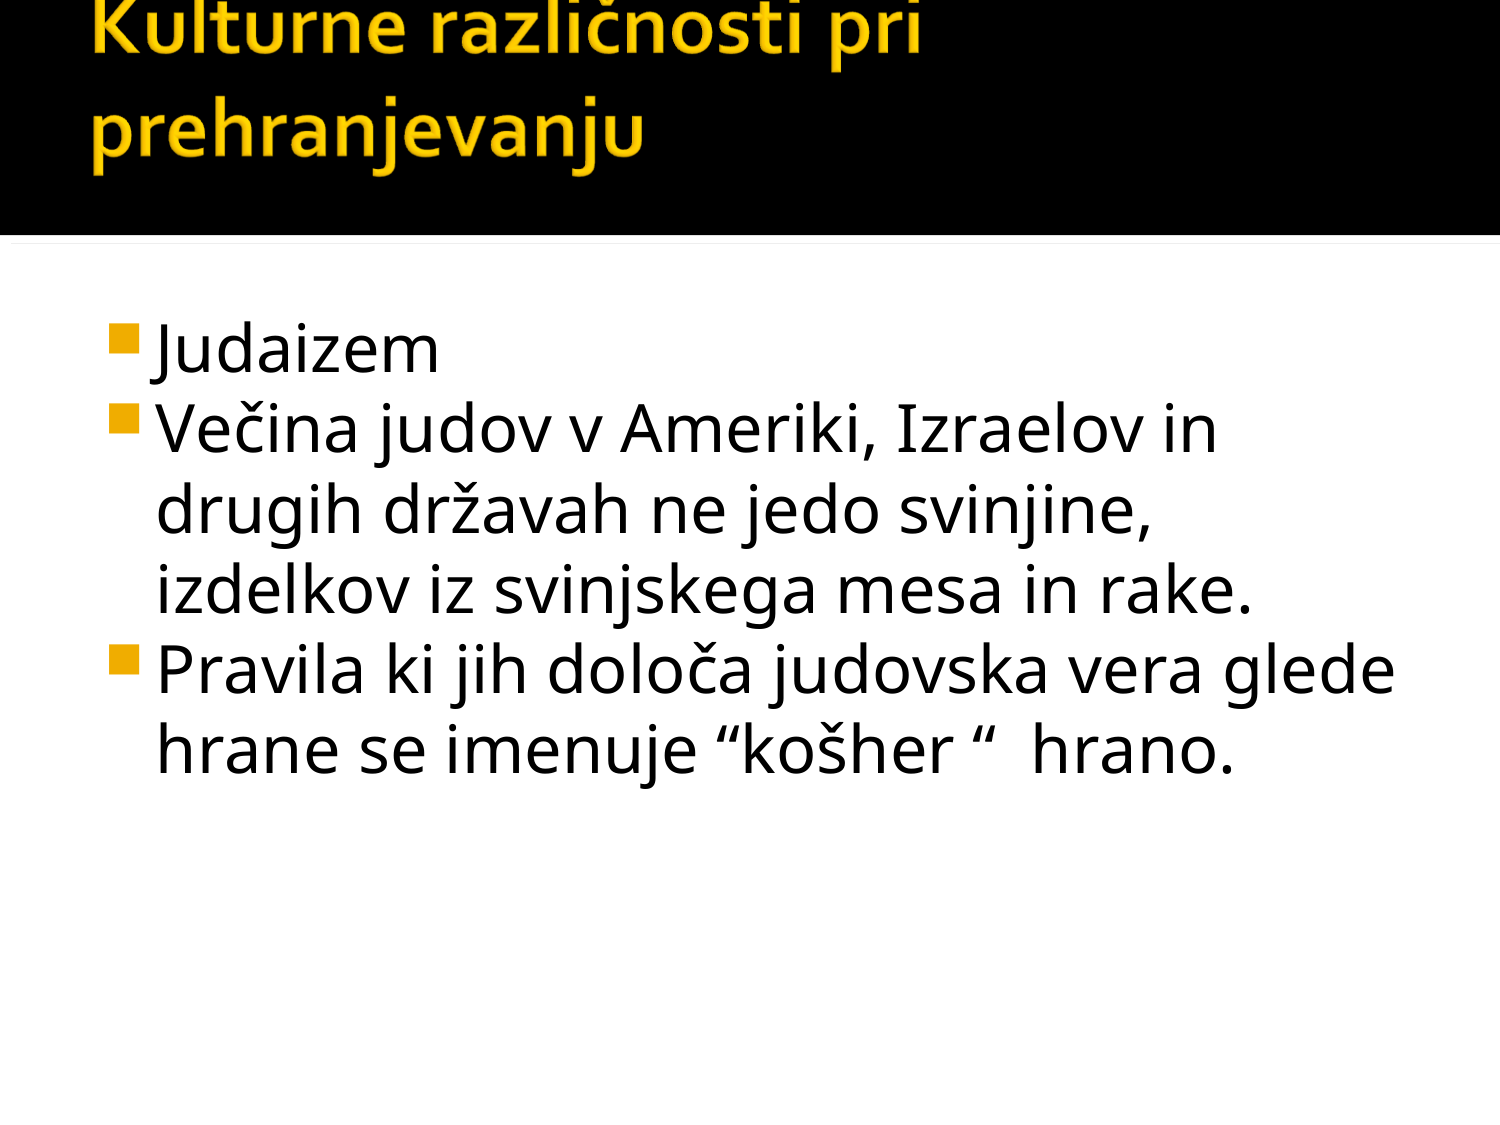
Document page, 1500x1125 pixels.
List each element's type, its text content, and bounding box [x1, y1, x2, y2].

list Judaizem Večina judov v Ameriki, Izraelov in drugih državah ne jedo svinjine, izdelkov iz svinjskega mesa in rake. Pravila ki jih določa judovska vera glede hrane se imenuje “košher “ hrano. [75, 291, 1426, 1051]
text_box [35, 0, 1427, 233]
